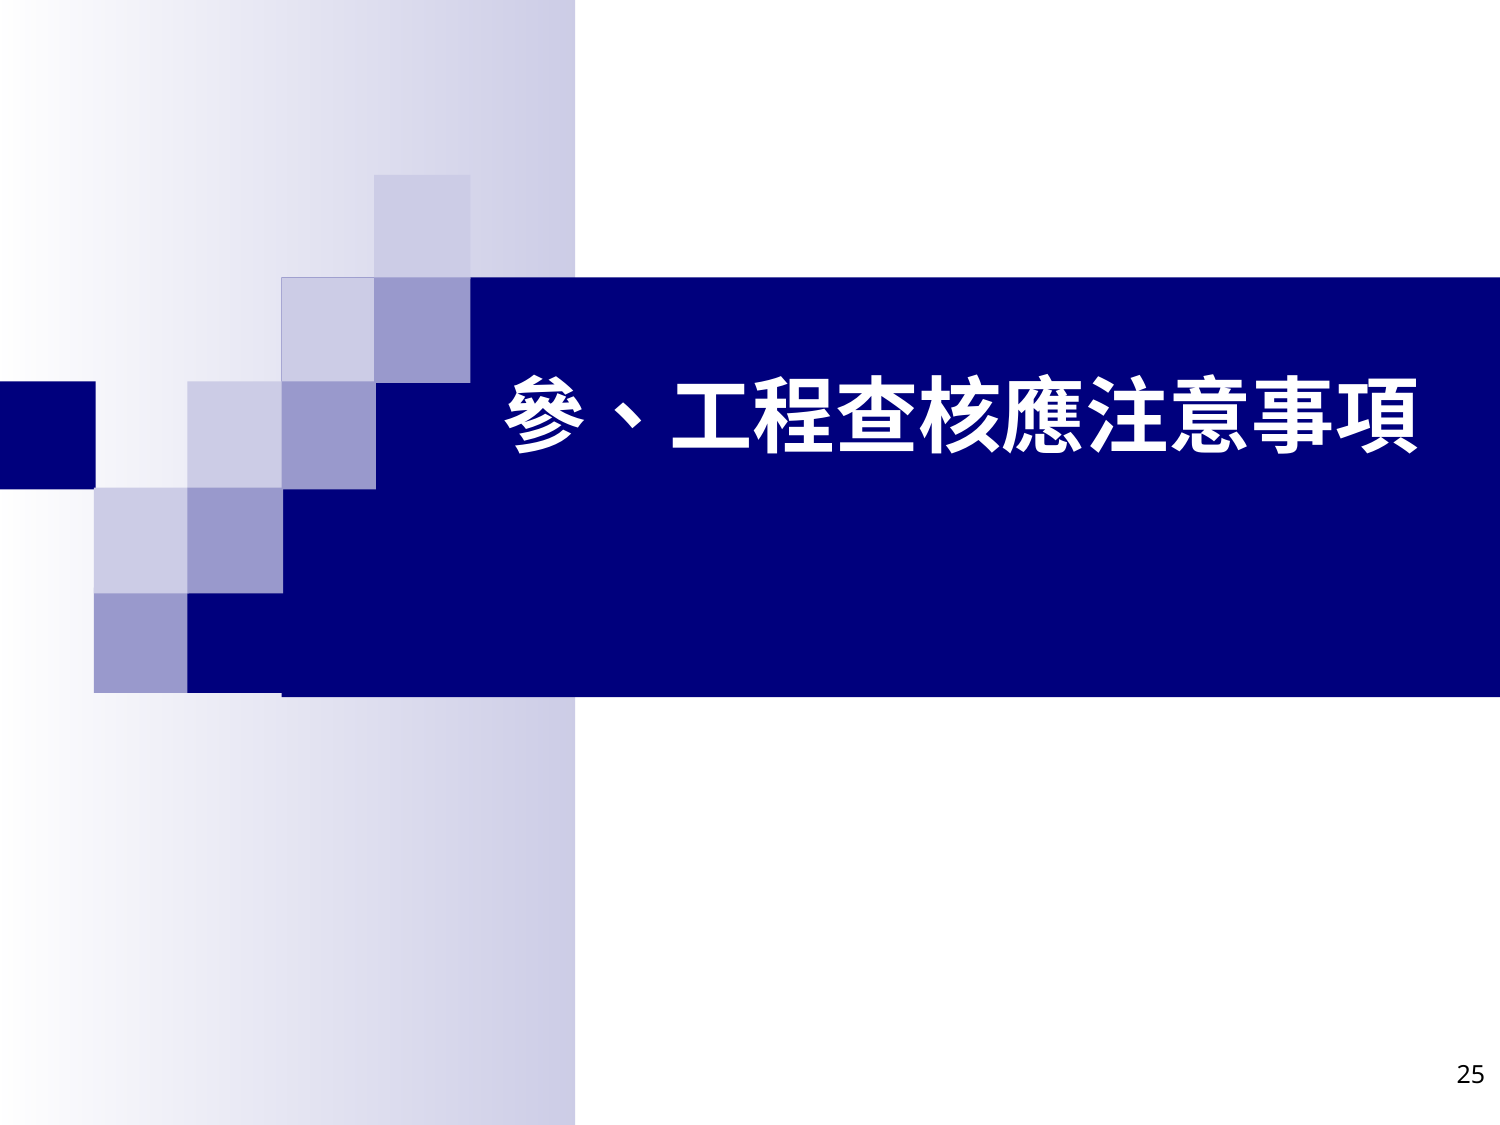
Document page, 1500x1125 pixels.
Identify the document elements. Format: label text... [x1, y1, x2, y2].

text_box <number> [1149, 1025, 1500, 1101]
title 參、工程查核應注意事項 [487, 299, 1476, 663]
